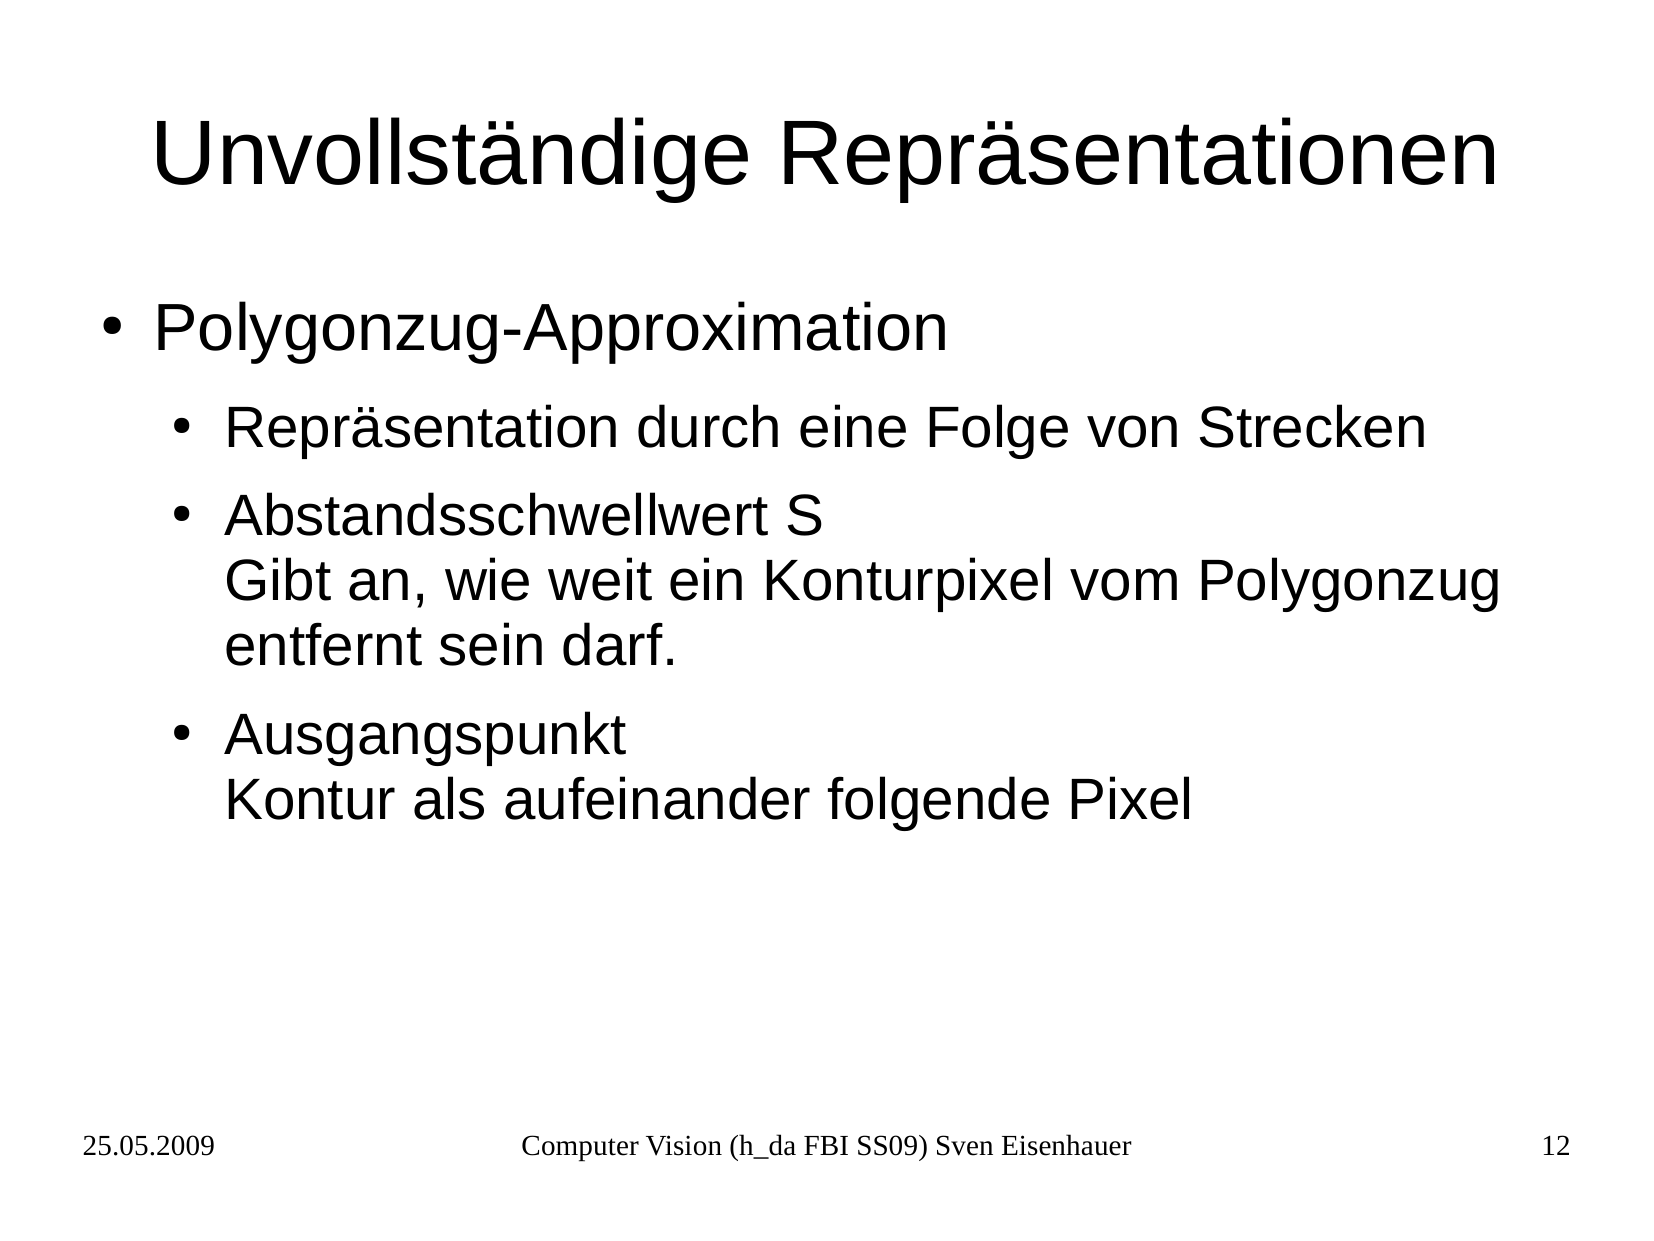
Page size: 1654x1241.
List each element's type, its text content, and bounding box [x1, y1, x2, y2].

title Unvollständige Repräsentationen [82, 56, 1571, 250]
list Polygonzug-Approximation Repräsentation durch eine Folge von Strecken Abstandsschwellwert S Gibt an, wie weit ein Konturpixel vom Polygonzug entfernt sein darf. Ausgangspunkt Kontur als aufeinander folgende Pixel [82, 290, 1571, 1094]
